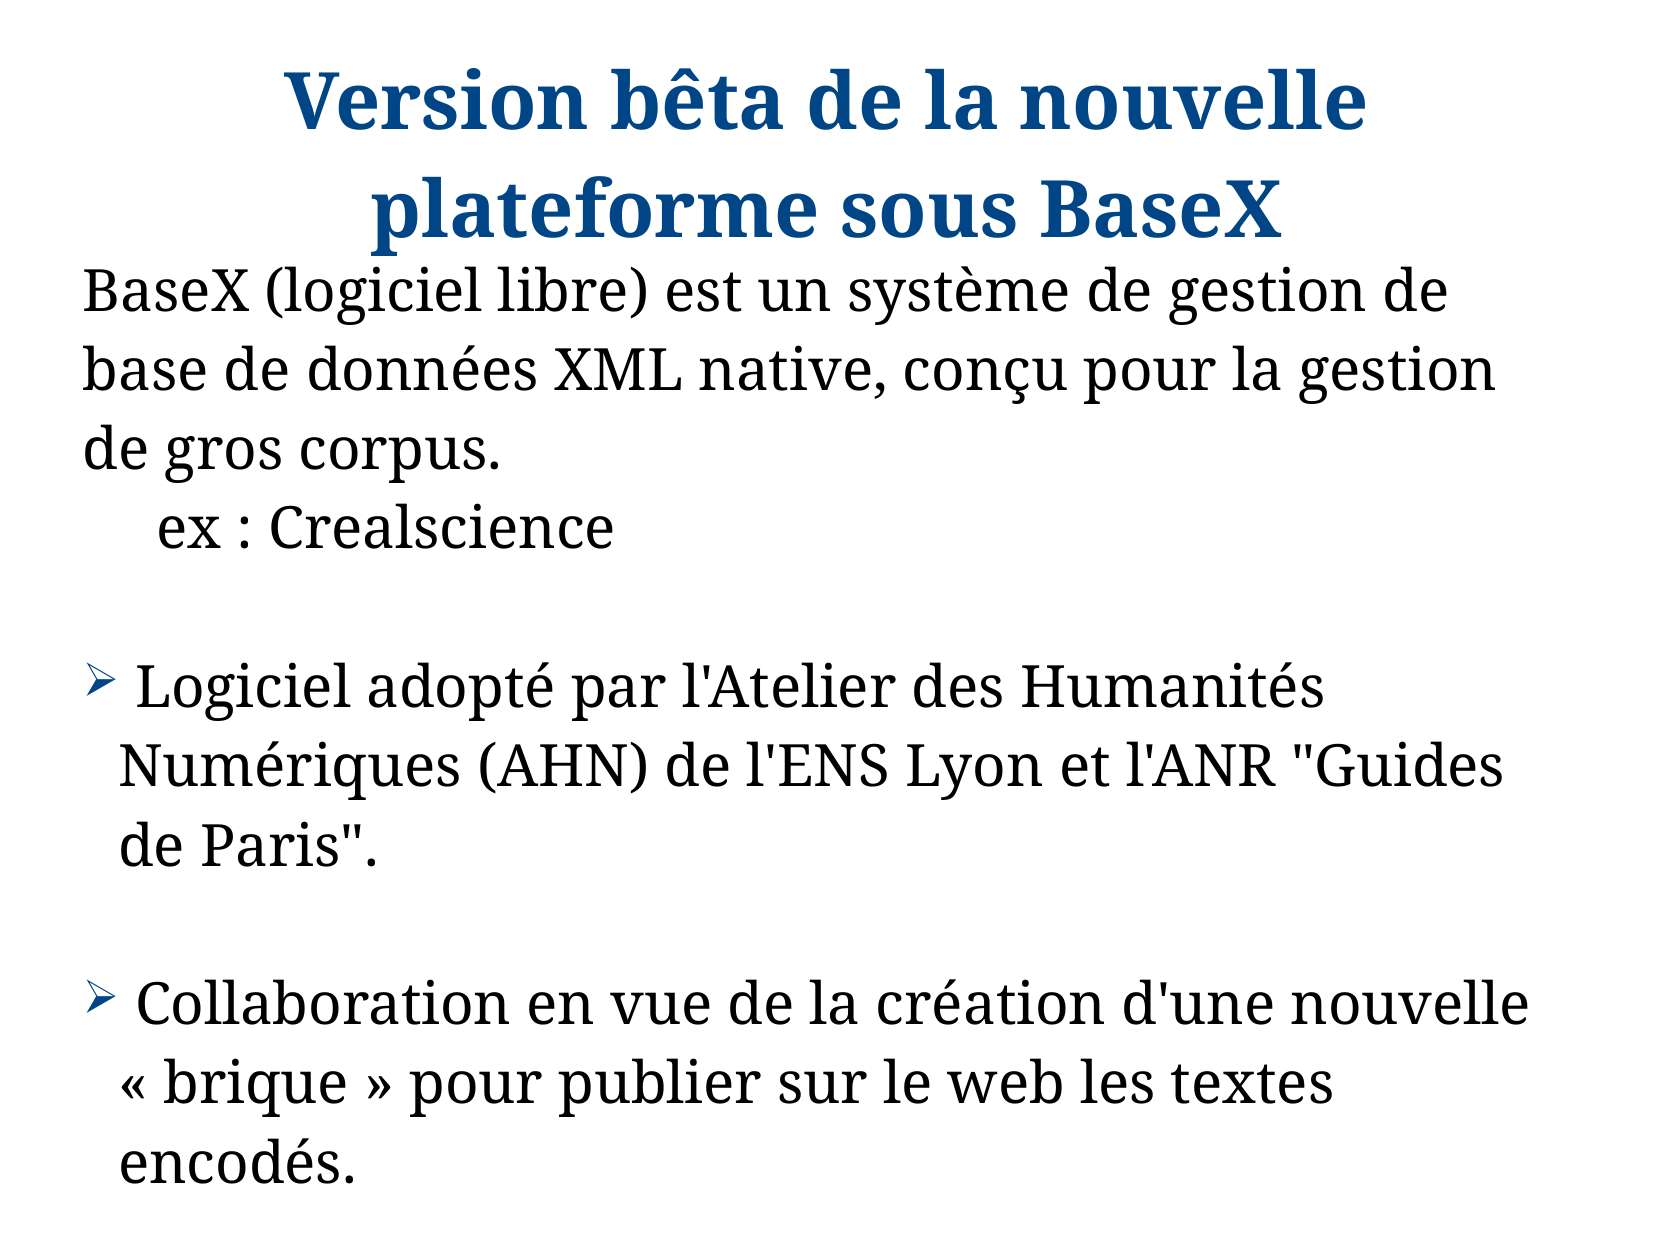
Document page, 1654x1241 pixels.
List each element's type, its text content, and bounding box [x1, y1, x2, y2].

subtitle BaseX (logiciel libre) est un système de gestion de base de données XML native, conçu pour la gestion de gros corpus. ex : Crealscience Logiciel adopté par l'Atelier des Humanités Numériques (AHN) de l'ENS Lyon et l'ANR "Guides de Paris". Collaboration en vue de la création d'une nouvelle « brique » pour publier sur le web les textes encodés. [82, 126, 1571, 1174]
title Version bêta de la nouvelle plateforme sous BaseX [82, 49, 1571, 126]
